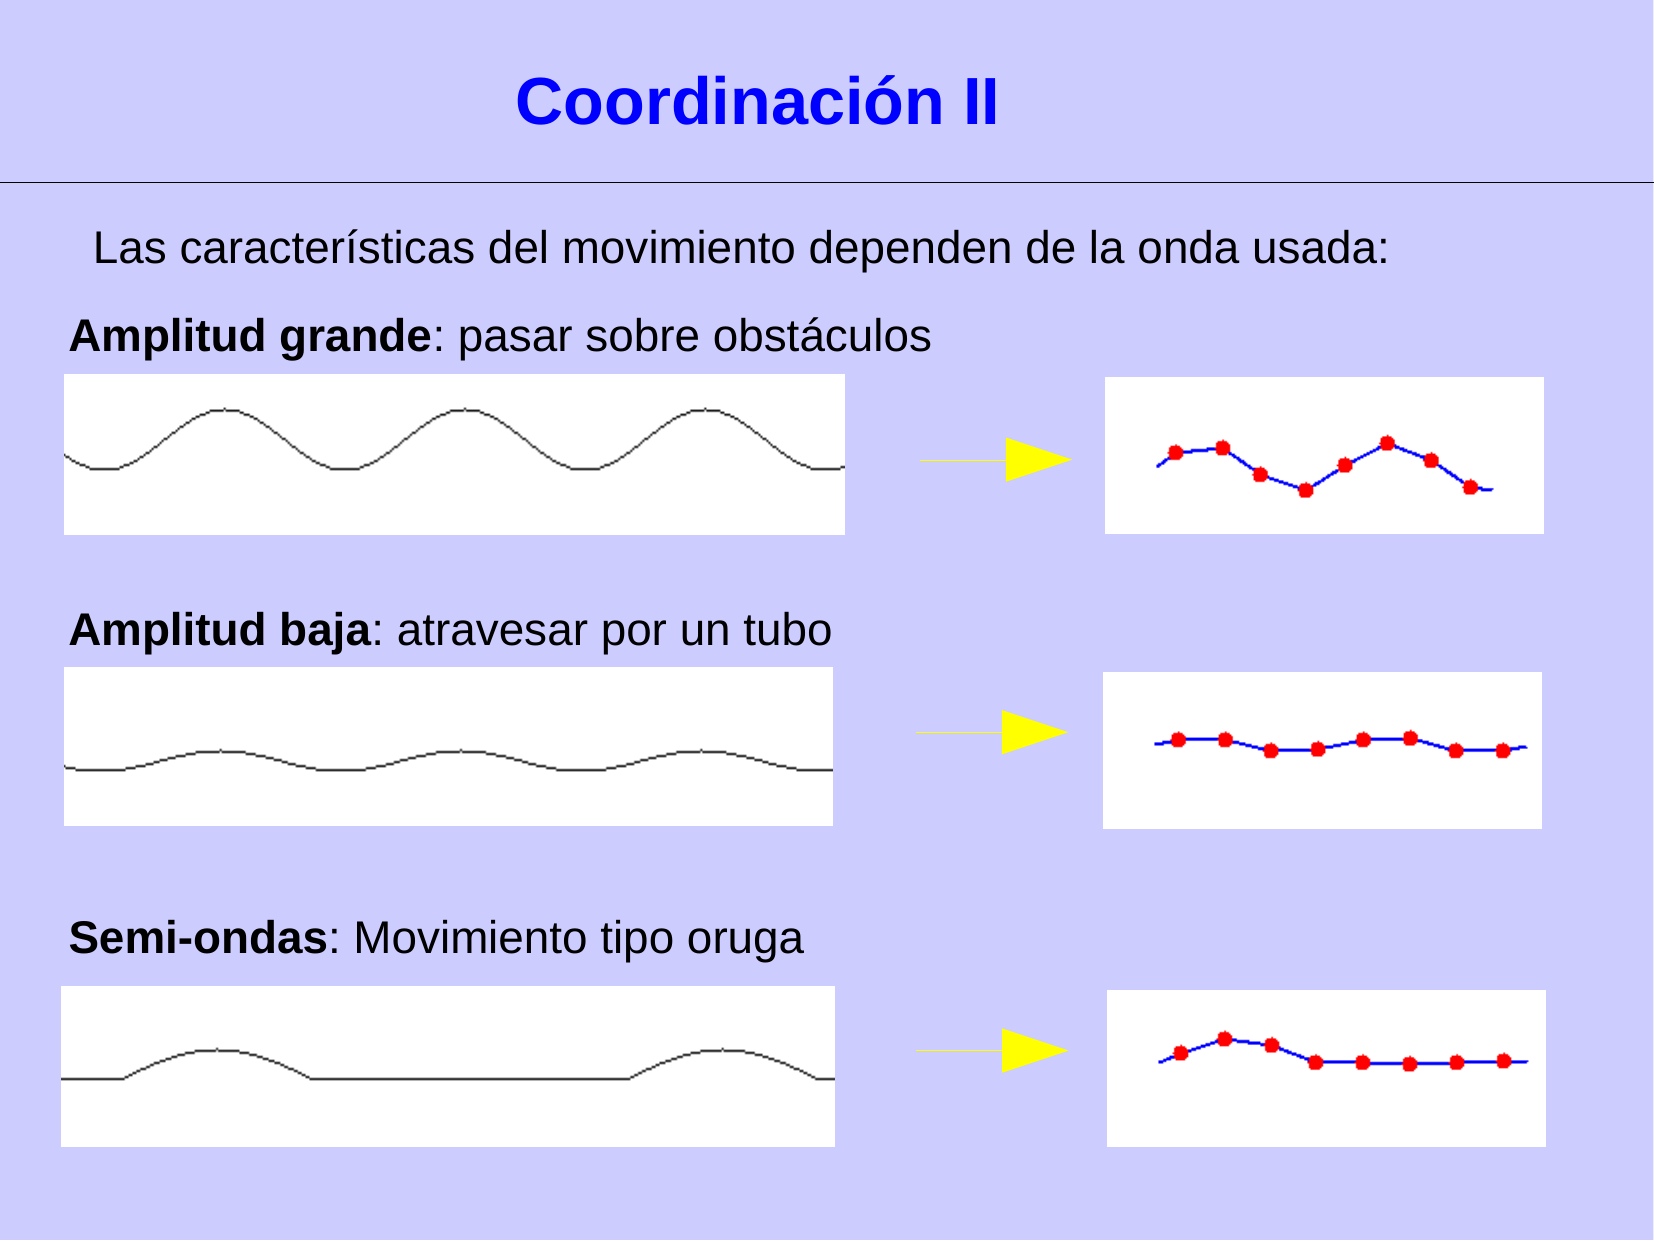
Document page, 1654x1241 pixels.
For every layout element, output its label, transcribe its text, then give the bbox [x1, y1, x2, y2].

title Coordinación II [120, 0, 1396, 182]
text_box Semi-ondas: Movimiento tipo oruga [68, 912, 791, 964]
picture [1107, 990, 1546, 1147]
text_box Las características del movimiento dependen de la onda usada: [80, 222, 1528, 288]
picture [1103, 672, 1542, 829]
text_box Amplitud baja: atravesar por un tubo [68, 603, 819, 655]
picture [64, 667, 833, 826]
picture [61, 986, 835, 1147]
picture [64, 374, 845, 535]
title Coordinación II [120, 183, 1396, 191]
picture [1105, 377, 1544, 535]
text_box Amplitud grande: pasar sobre obstáculos [68, 310, 916, 362]
